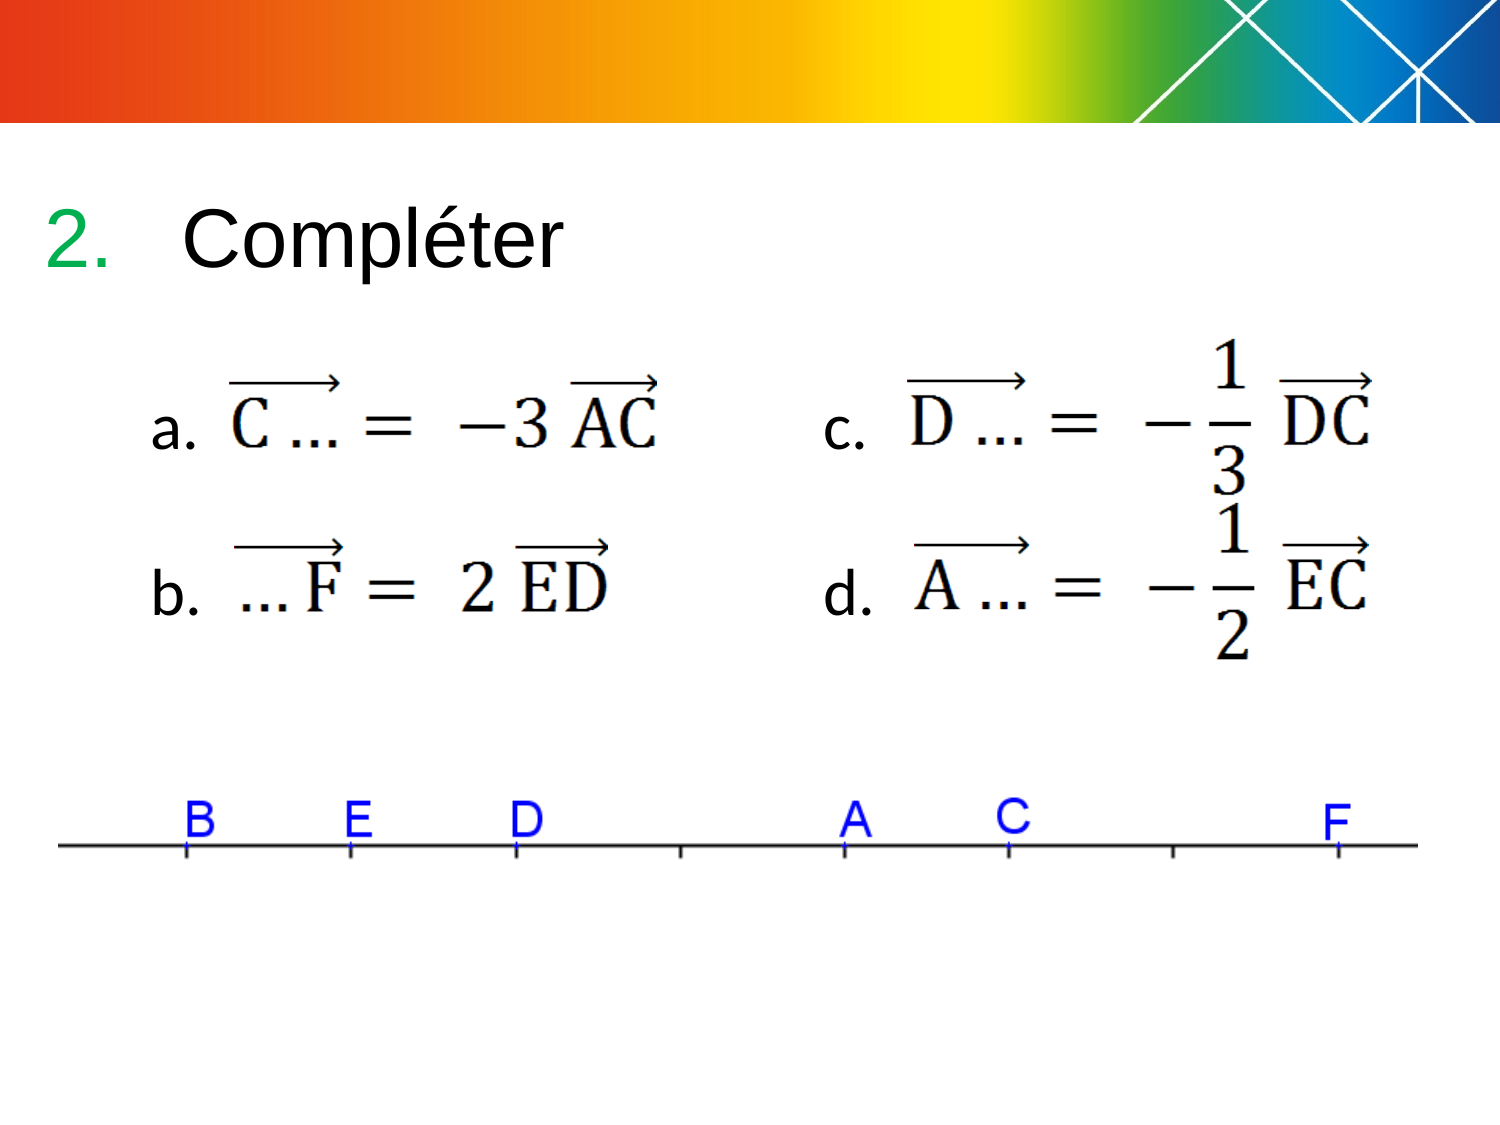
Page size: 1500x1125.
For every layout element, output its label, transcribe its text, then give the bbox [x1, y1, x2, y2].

picture [234, 527, 608, 642]
picture [1340, 0, 1500, 123]
title Compléter [29, 163, 1500, 305]
picture [229, 363, 657, 478]
text_box a. b. [135, 375, 691, 717]
picture [0, 0, 1359, 123]
picture [58, 749, 1418, 916]
picture [907, 328, 1372, 674]
text_box c. d. [808, 375, 1364, 717]
